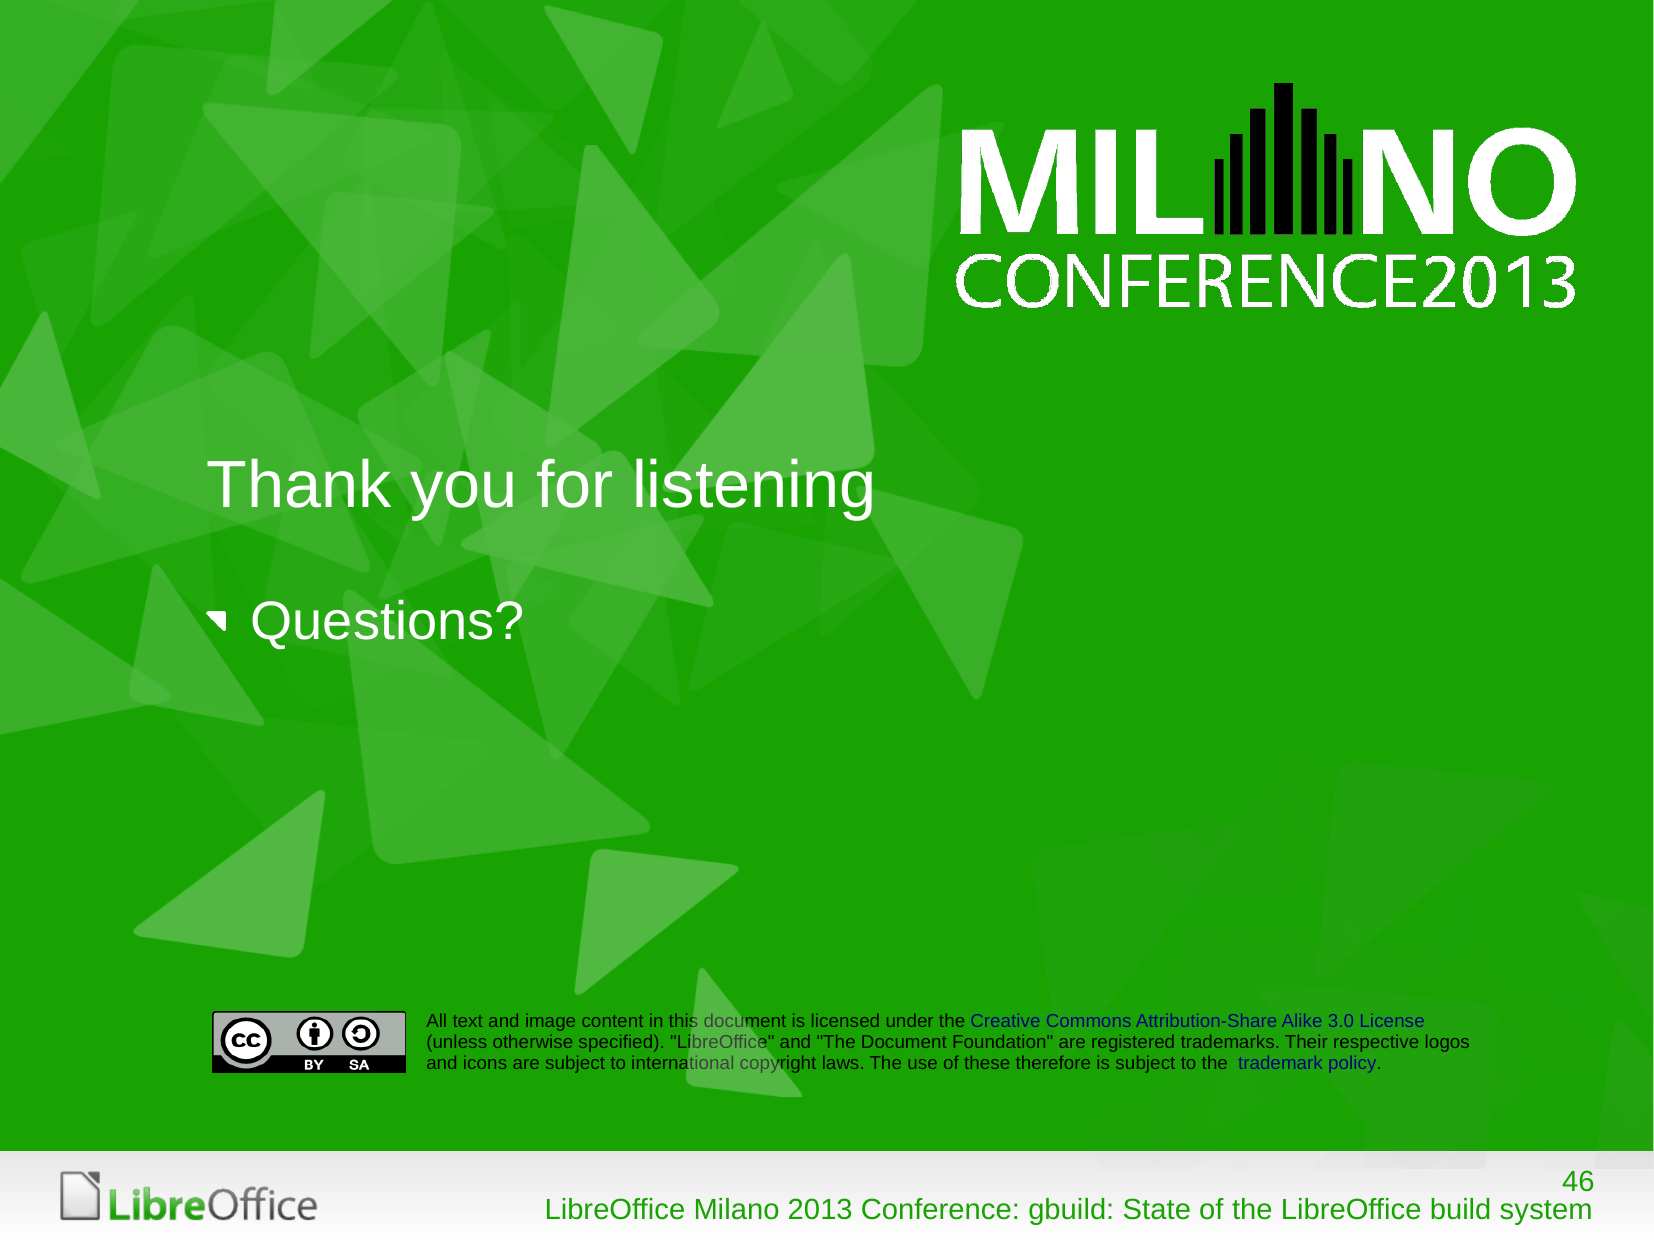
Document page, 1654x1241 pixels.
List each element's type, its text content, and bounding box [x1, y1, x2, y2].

picture [41, 1152, 337, 1240]
picture [0, 0, 1654, 1169]
list Questions? [206, 590, 1477, 945]
title Thank you for listening [206, 395, 1477, 573]
